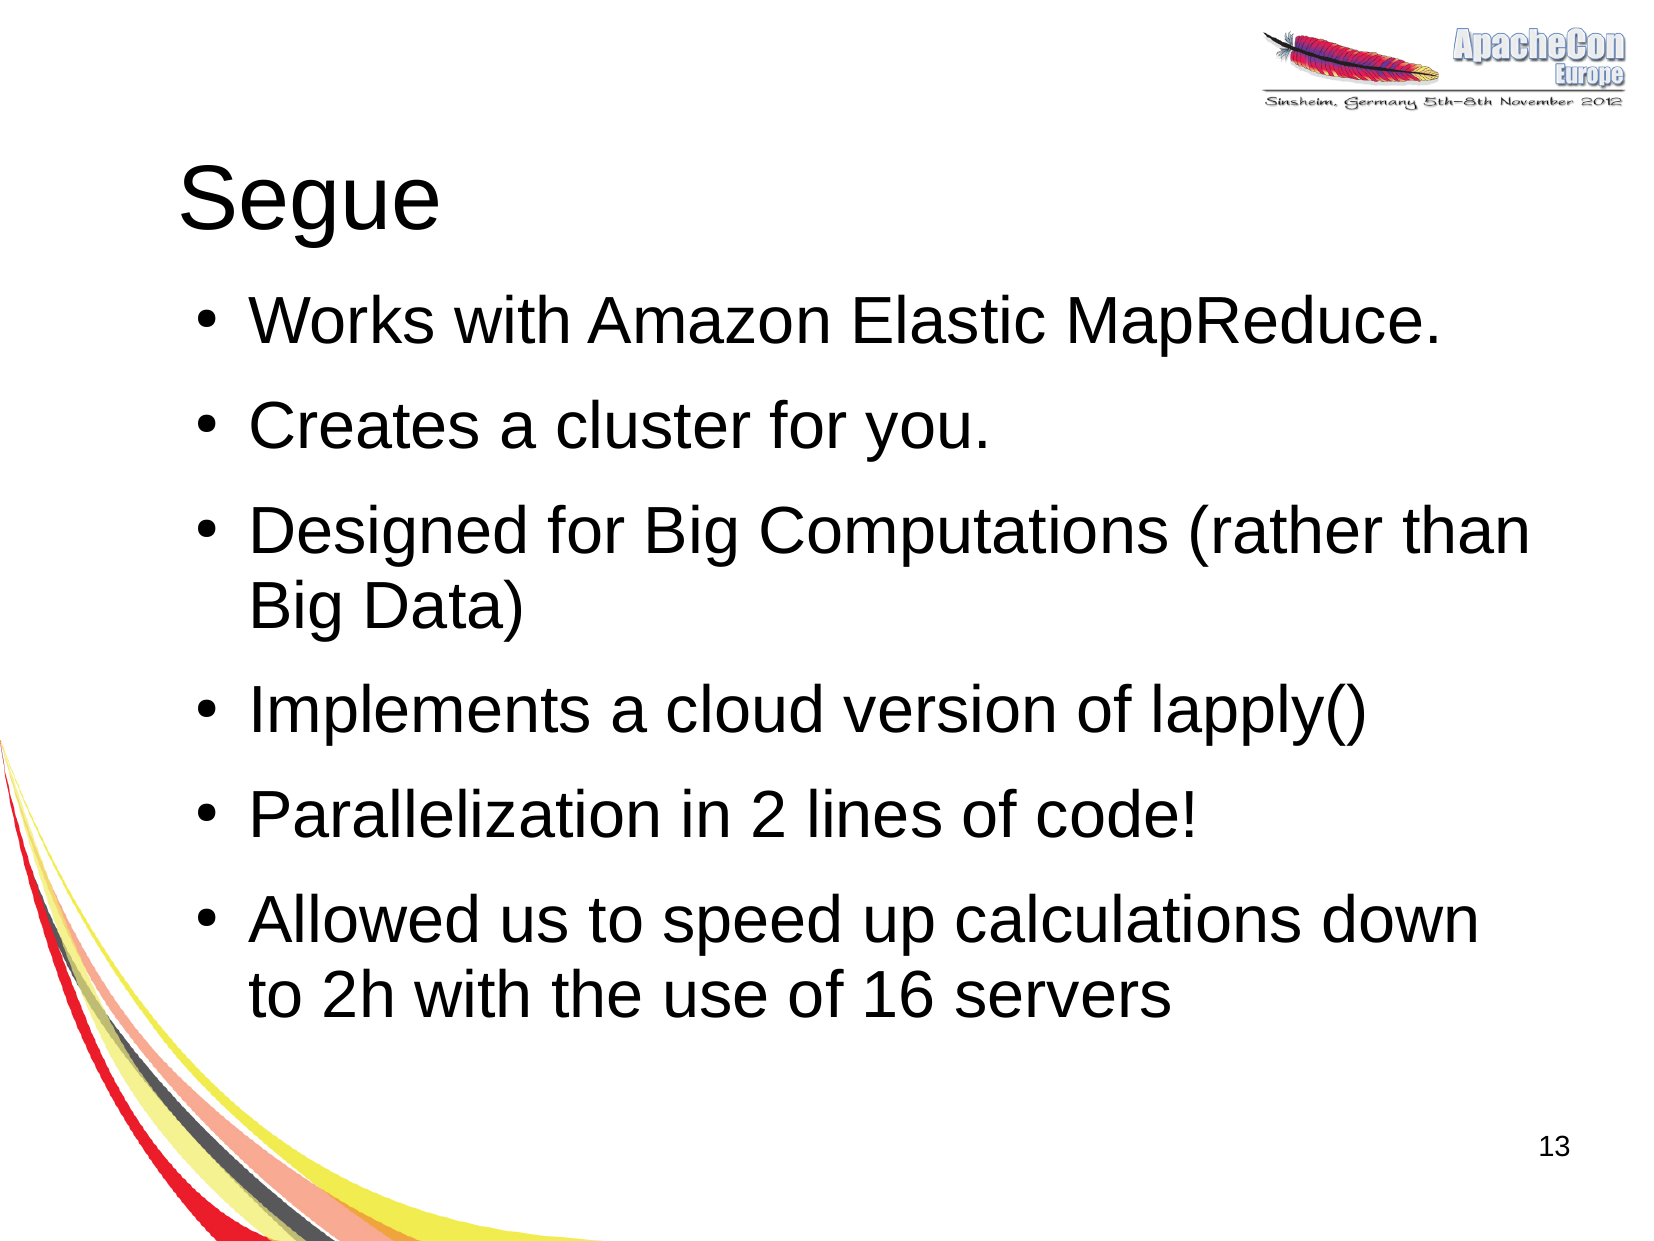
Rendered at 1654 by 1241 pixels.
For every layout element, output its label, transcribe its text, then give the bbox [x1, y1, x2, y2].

picture [0, 0, 1654, 1241]
title Segue [177, 141, 1536, 254]
list Works with Amazon Elastic MapReduce. Creates a cluster for you. Designed for Big Computations (rather than Big Data) Implements a cloud version of lapply() Parallelization in 2 lines of code! Allowed us to speed up calculations down to 2h with the use of 16 servers [177, 283, 1536, 1030]
